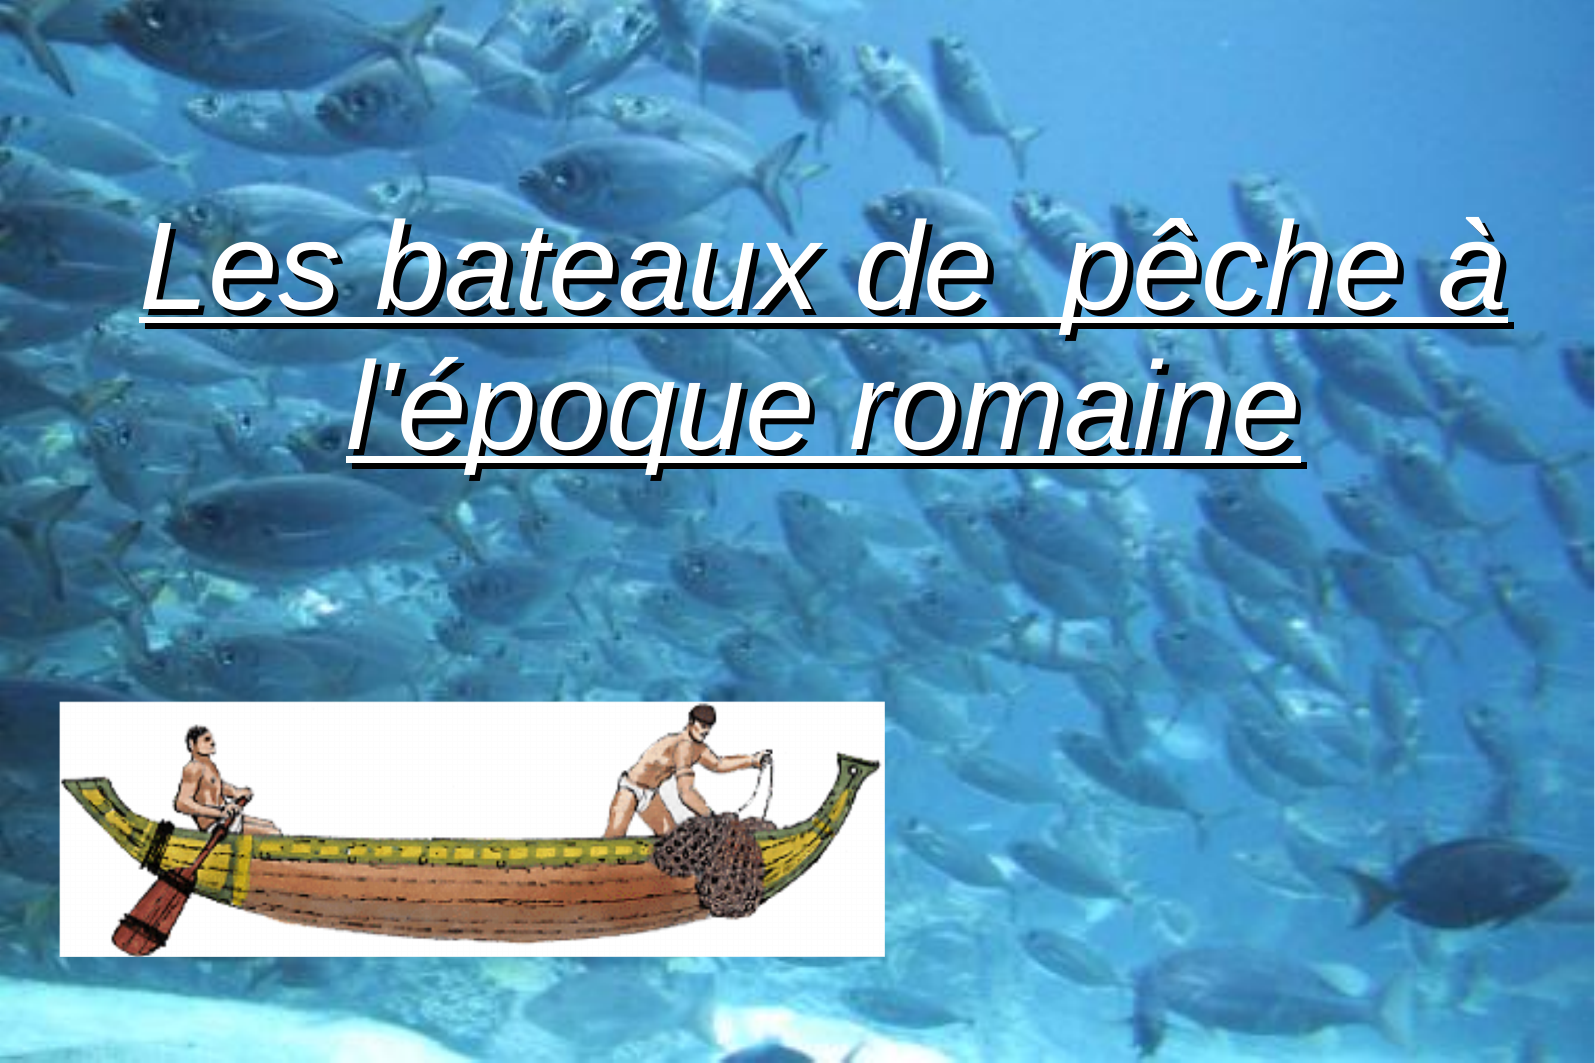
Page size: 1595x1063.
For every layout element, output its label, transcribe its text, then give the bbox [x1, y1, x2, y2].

title Les bateaux de pêche à l'époque romaine [106, 153, 1542, 520]
picture [0, 0, 1595, 1063]
